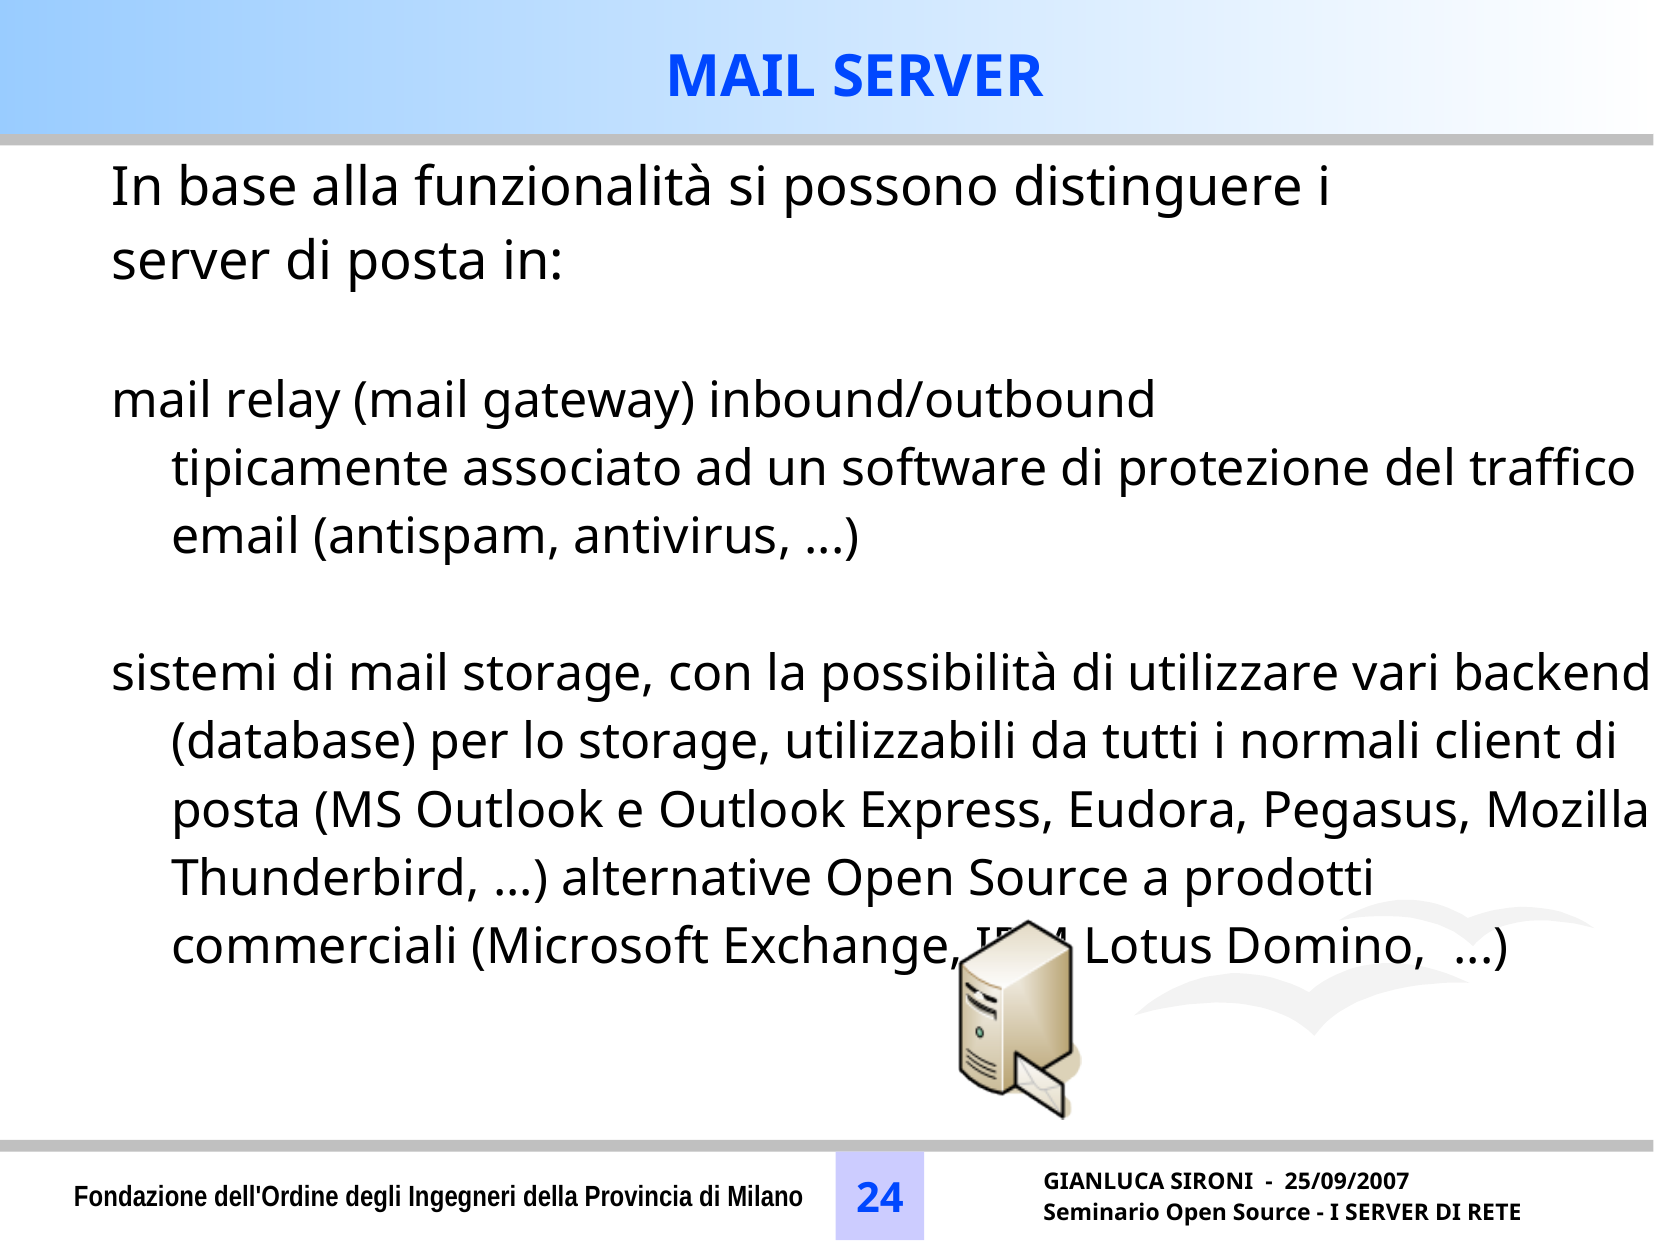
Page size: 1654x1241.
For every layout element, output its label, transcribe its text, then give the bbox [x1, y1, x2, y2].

title MAIL SERVER [85, 0, 1654, 148]
picture [958, 919, 1082, 1120]
list In base alla funzionalità si possono distinguere i server di posta in: mail relay (mail gateway) inbound/outbound tipicamente associato ad un software di protezione del traffico email (antispam, antivirus, ...) sistemi di mail storage, con la possibilità di utilizzare vari backend (database) per lo storage, utilizzabili da tutti i normali client di posta (MS Outlook e Outlook Express, Eudora, Pegasus, Mozilla Thunderbird, ...) alternative Open Source a prodotti commerciali (Microsoft Exchange, IBM Lotus Domino, ...) [111, 147, 1654, 1123]
